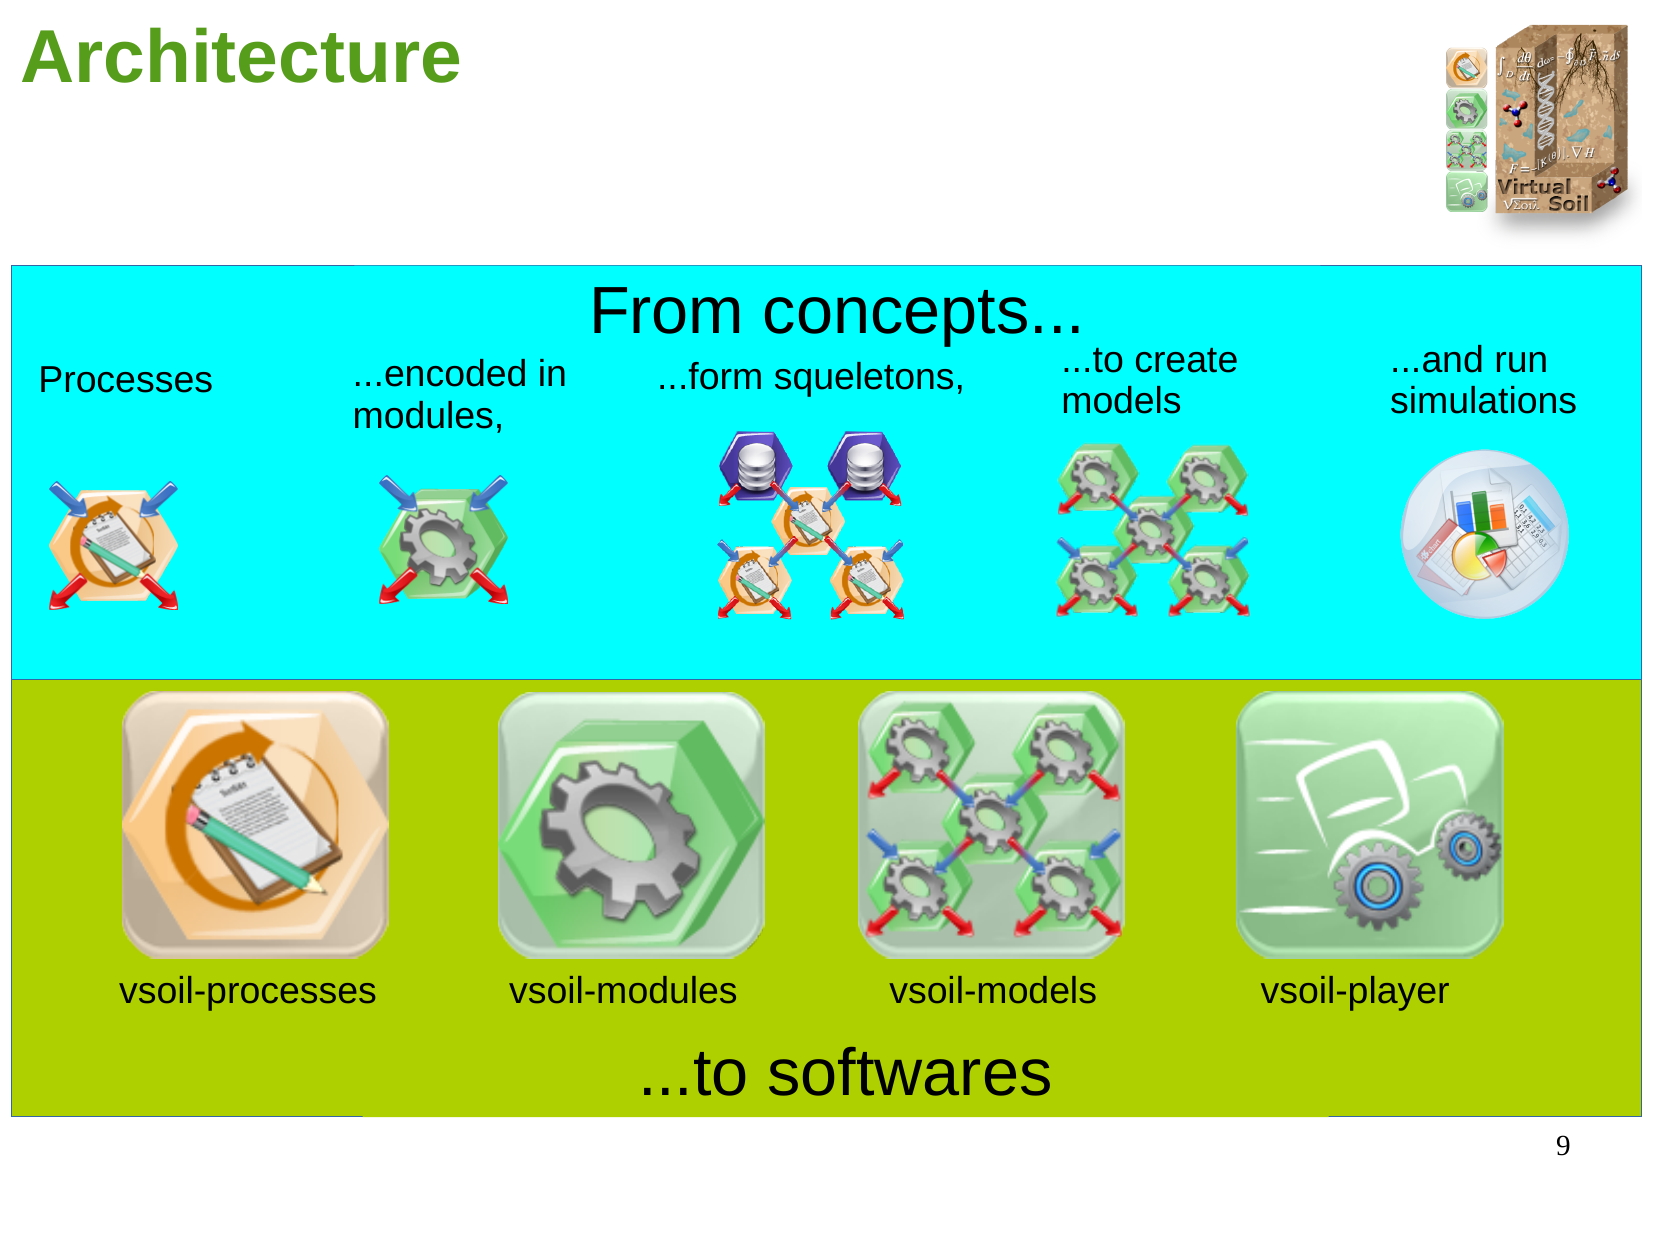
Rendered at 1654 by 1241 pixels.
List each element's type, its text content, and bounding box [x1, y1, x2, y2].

picture [717, 423, 904, 625]
text_box ...to softwares [362, 1027, 1329, 1118]
text_box ...to create models [1046, 330, 1264, 449]
text_box Processes [23, 350, 266, 411]
picture [858, 691, 1125, 959]
text_box vsoil-processes [104, 962, 420, 1023]
picture [498, 692, 765, 959]
text_box Architecture [5, 7, 1276, 107]
picture [379, 475, 508, 604]
text_box vsoil-modules [494, 962, 784, 1023]
text_box ...and run simulations [1375, 330, 1595, 449]
picture [1050, 435, 1252, 633]
text_box vsoil-models [874, 962, 1140, 1023]
text_box ...form squeletons, [631, 348, 994, 406]
text_box From concepts... [354, 265, 1321, 356]
text_box ...encoded in modules, [337, 344, 631, 449]
picture [1409, 0, 1642, 260]
picture [49, 481, 178, 610]
picture [122, 691, 389, 959]
picture [1400, 449, 1569, 619]
text_box [11, 265, 1642, 1117]
text_box vsoil-player [1245, 962, 1493, 1023]
picture [1236, 691, 1504, 959]
